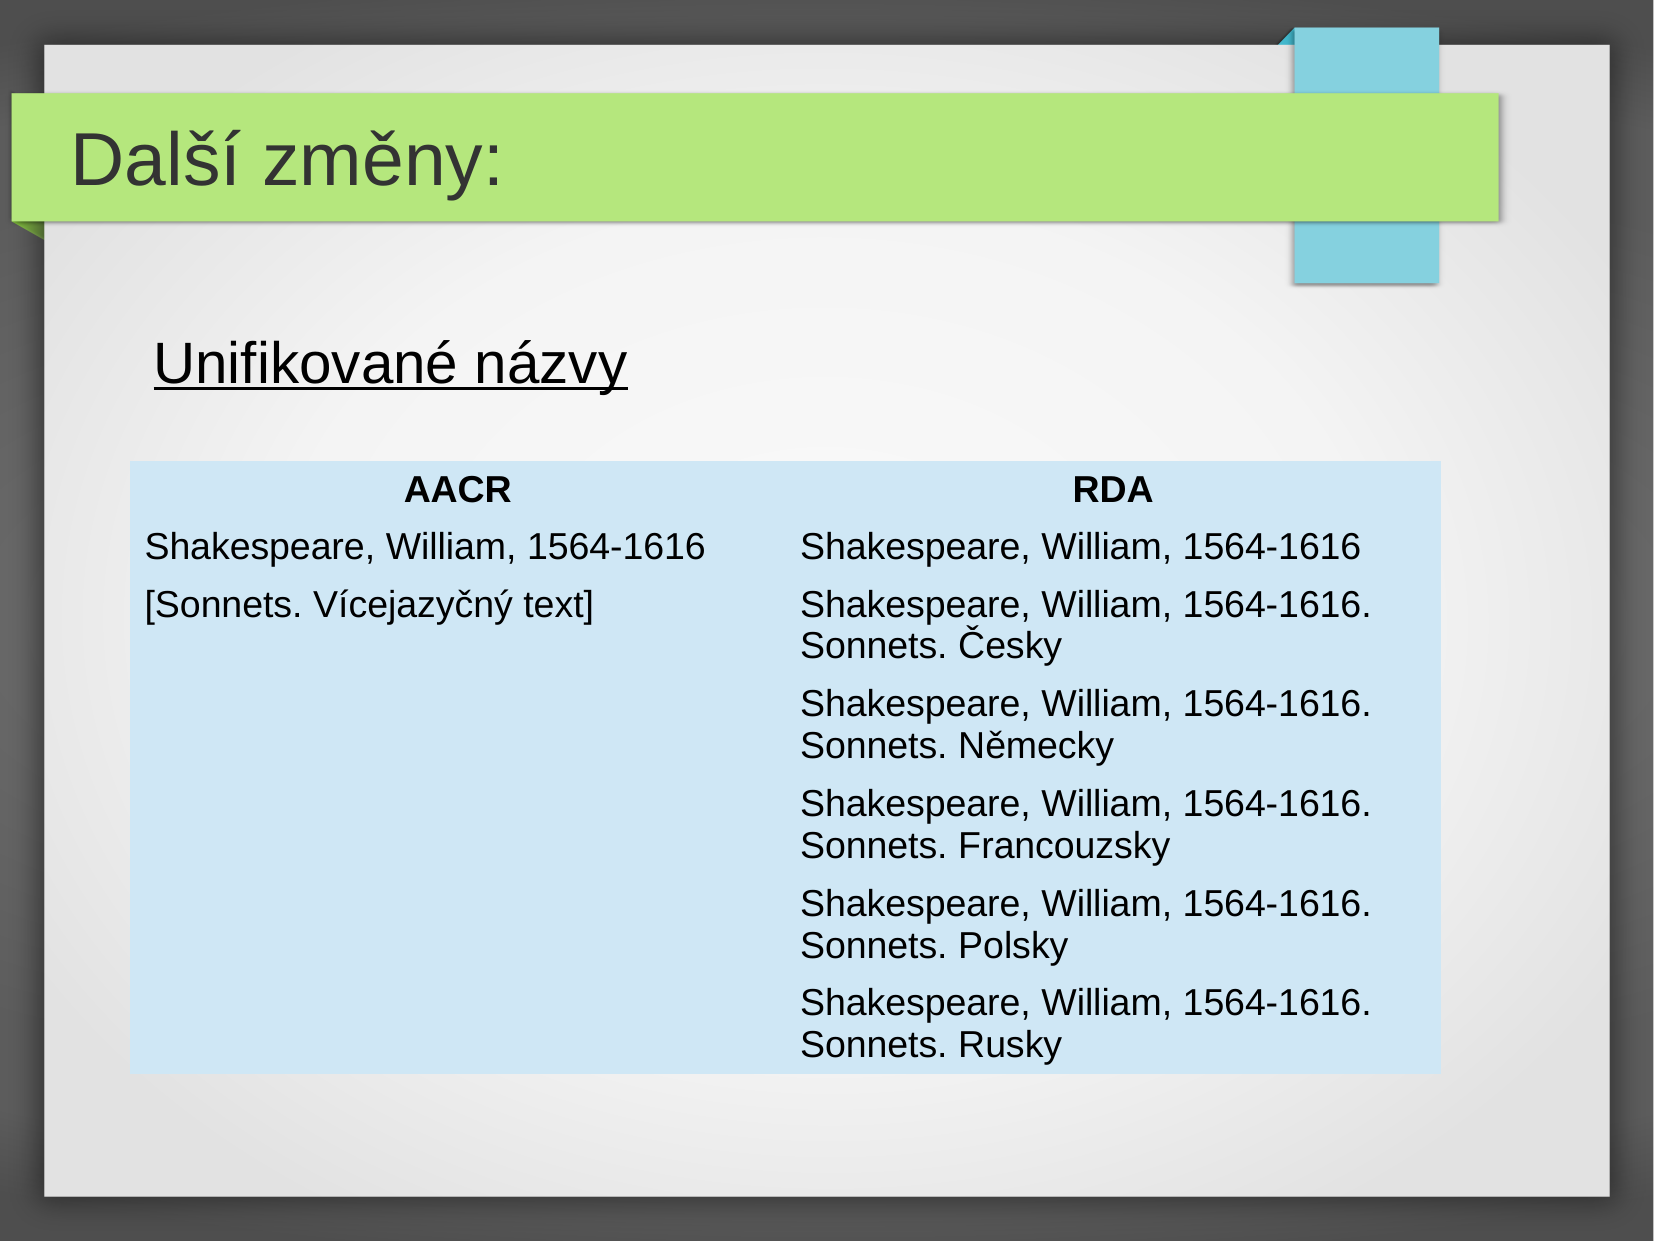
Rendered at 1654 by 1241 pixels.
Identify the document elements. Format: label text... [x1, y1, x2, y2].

table_cell Shakespeare, William, 1564-1616. Sonnets. Česky [785, 576, 1441, 675]
table_header RDA [785, 461, 1441, 518]
table_cell Shakespeare, William, 1564-1616. Sonnets. Rusky [785, 974, 1441, 1074]
table_cell Shakespeare, William, 1564-1616 [130, 518, 785, 576]
list Unifikované názvy [82, 330, 1538, 687]
table_cell [130, 974, 785, 1074]
picture [0, 0, 1654, 1241]
table_header AACR [130, 461, 785, 518]
table_cell Shakespeare, William, 1564-1616. Sonnets. Německy [785, 675, 1441, 775]
table_cell [130, 675, 785, 775]
table_cell [130, 775, 785, 875]
table_cell [Sonnets. Vícejazyčný text] [130, 576, 785, 675]
table_cell [130, 875, 785, 974]
table_cell Shakespeare, William, 1564-1616. Sonnets. Polsky [785, 875, 1441, 974]
table_cell Shakespeare, William, 1564-1616 [785, 518, 1441, 576]
title Další změny: [70, 106, 1229, 213]
table_cell Shakespeare, William, 1564-1616. Sonnets. Francouzsky [785, 775, 1441, 875]
